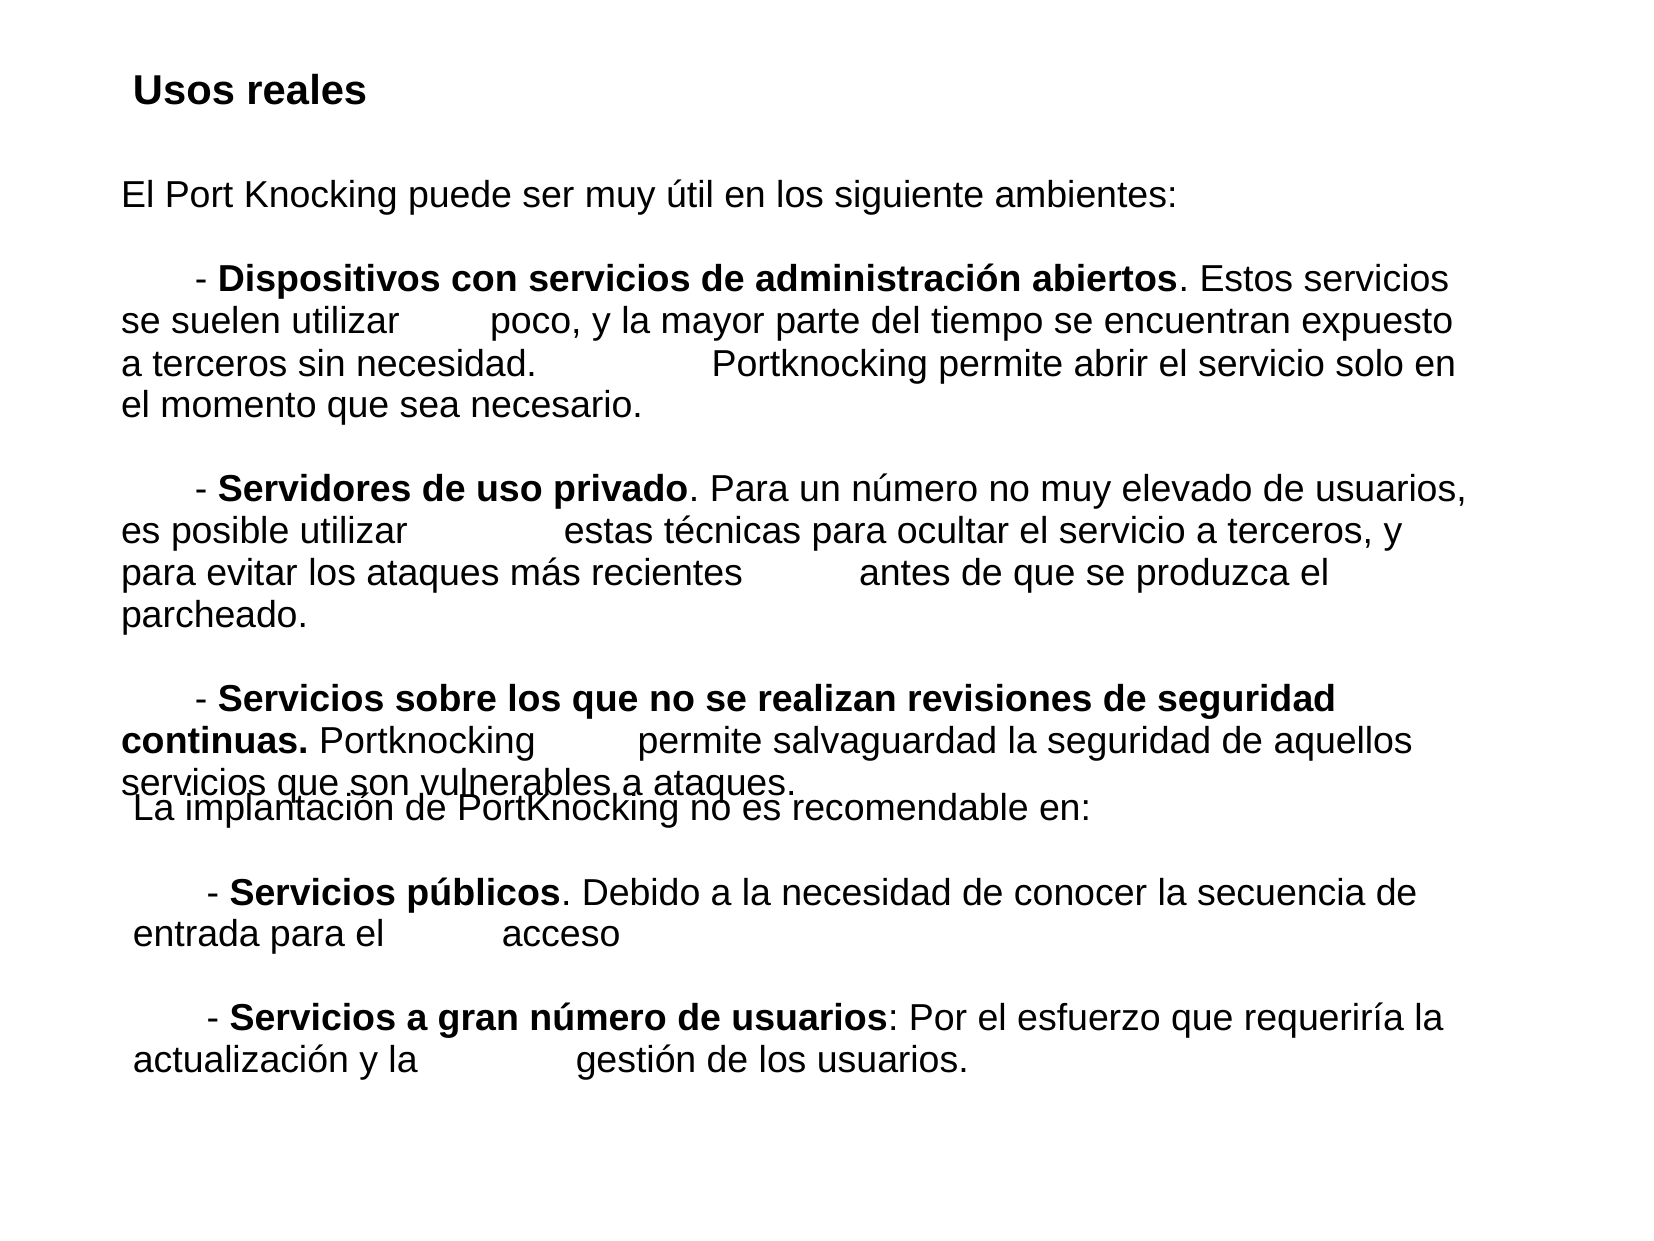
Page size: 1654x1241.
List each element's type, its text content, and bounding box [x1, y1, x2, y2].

text_box El Port Knocking puede ser muy útil en los siguiente ambientes: - Dispositivos con servicios de administración abiertos. Estos servicios se suelen utilizar poco, y la mayor parte del tiempo se encuentran expuesto a terceros sin necesidad. Portknocking permite abrir el servicio solo en el momento que sea necesario. - Servidores de uso privado. Para un número no muy elevado de usuarios, es posible utilizar estas técnicas para ocultar el servicio a terceros, y para evitar los ataques más recientes antes de que se produzca el parcheado. - Servicios sobre los que no se realizan revisiones de seguridad continuas. Portknocking permite salvaguardad la seguridad de aquellos servicios que son vulnerables a ataques. [106, 166, 1495, 842]
text_box Usos reales [118, 59, 1300, 128]
text_box La implantación de PortKnocking no es recomendable en: - Servicios públicos. Debido a la necesidad de conocer la secuencia de entrada para el acceso - Servicios a gran número de usuarios: Por el esfuerzo que requeriría la actualización y la gestión de los usuarios. [118, 779, 1477, 1241]
